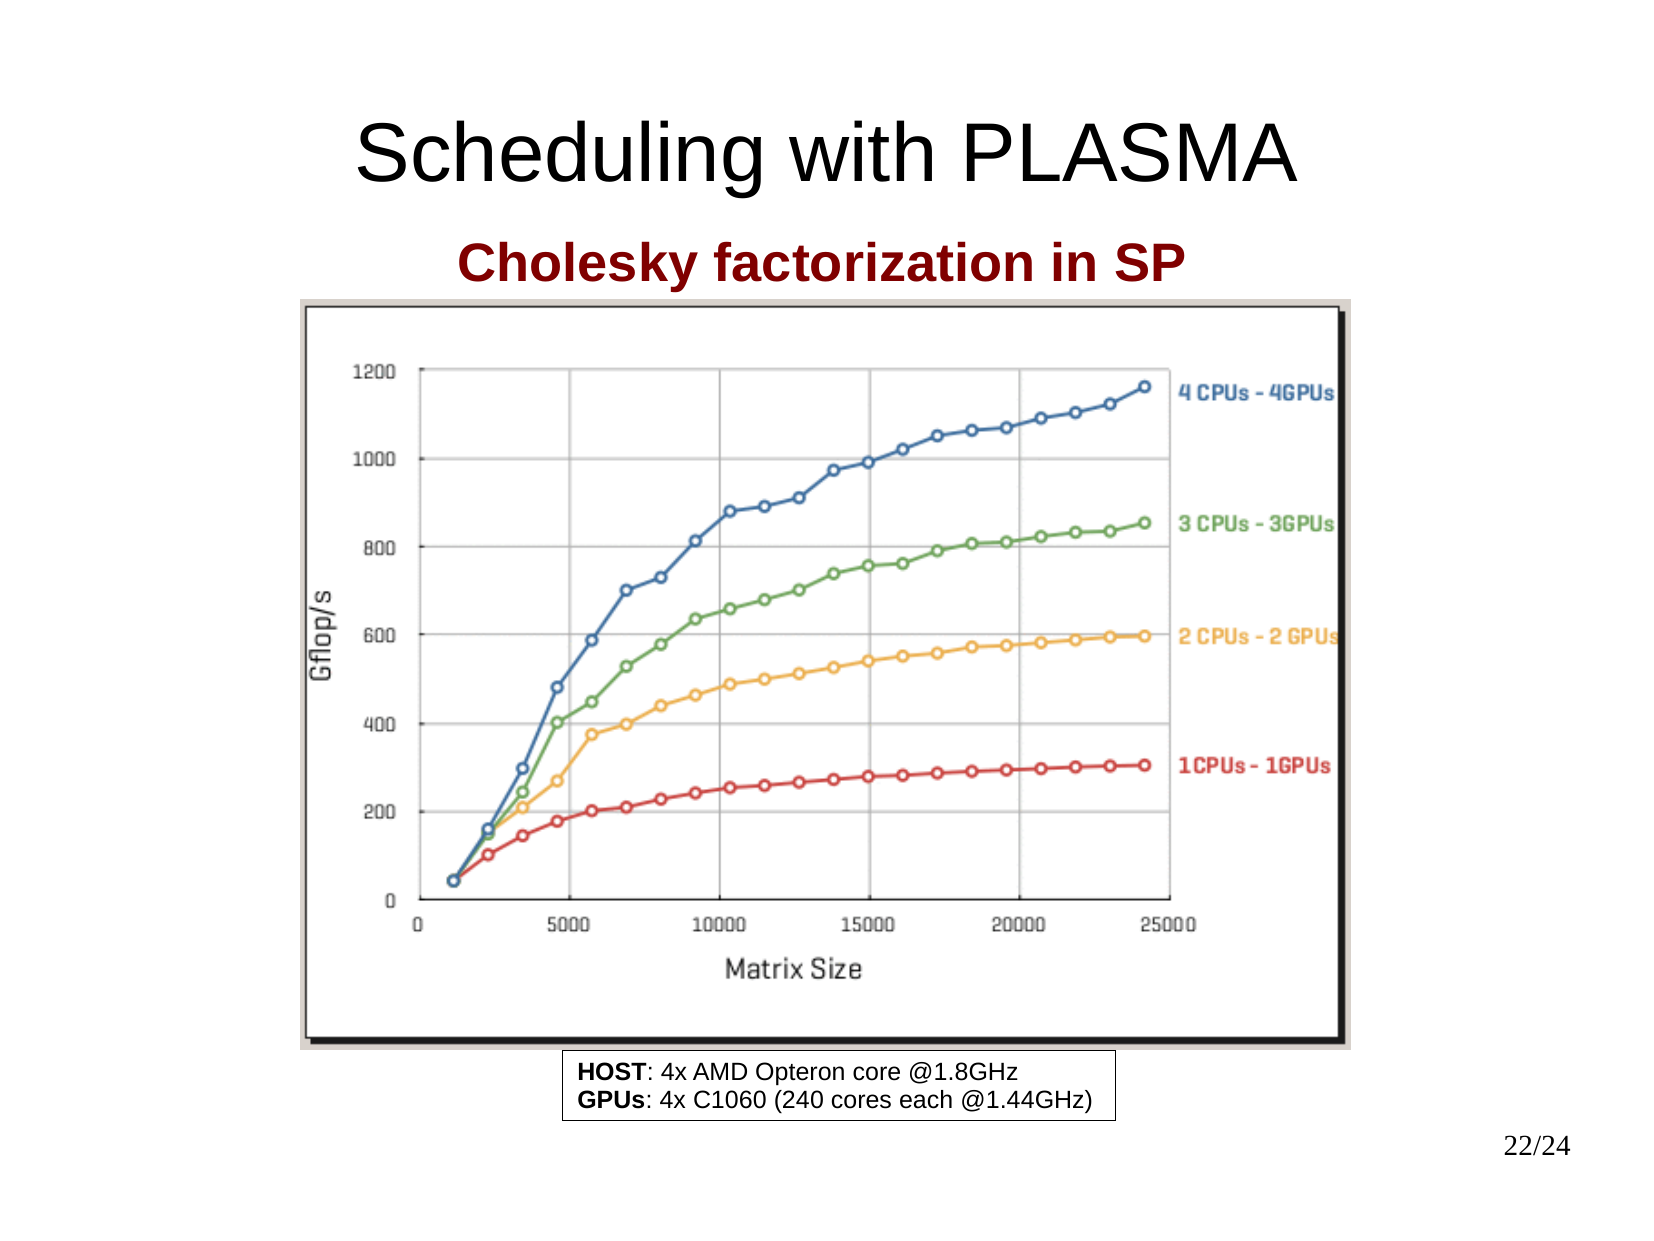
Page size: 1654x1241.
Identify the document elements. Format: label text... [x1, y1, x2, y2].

picture [300, 299, 1351, 1051]
text_box HOST: 4x AMD Opteron core @1.8GHz GPUs: 4x C1060 (240 cores each @1.44GHz) [562, 1051, 1114, 1121]
title Scheduling with PLASMA [82, 56, 1571, 250]
text_box Cholesky factorization in SP [412, 225, 1270, 299]
